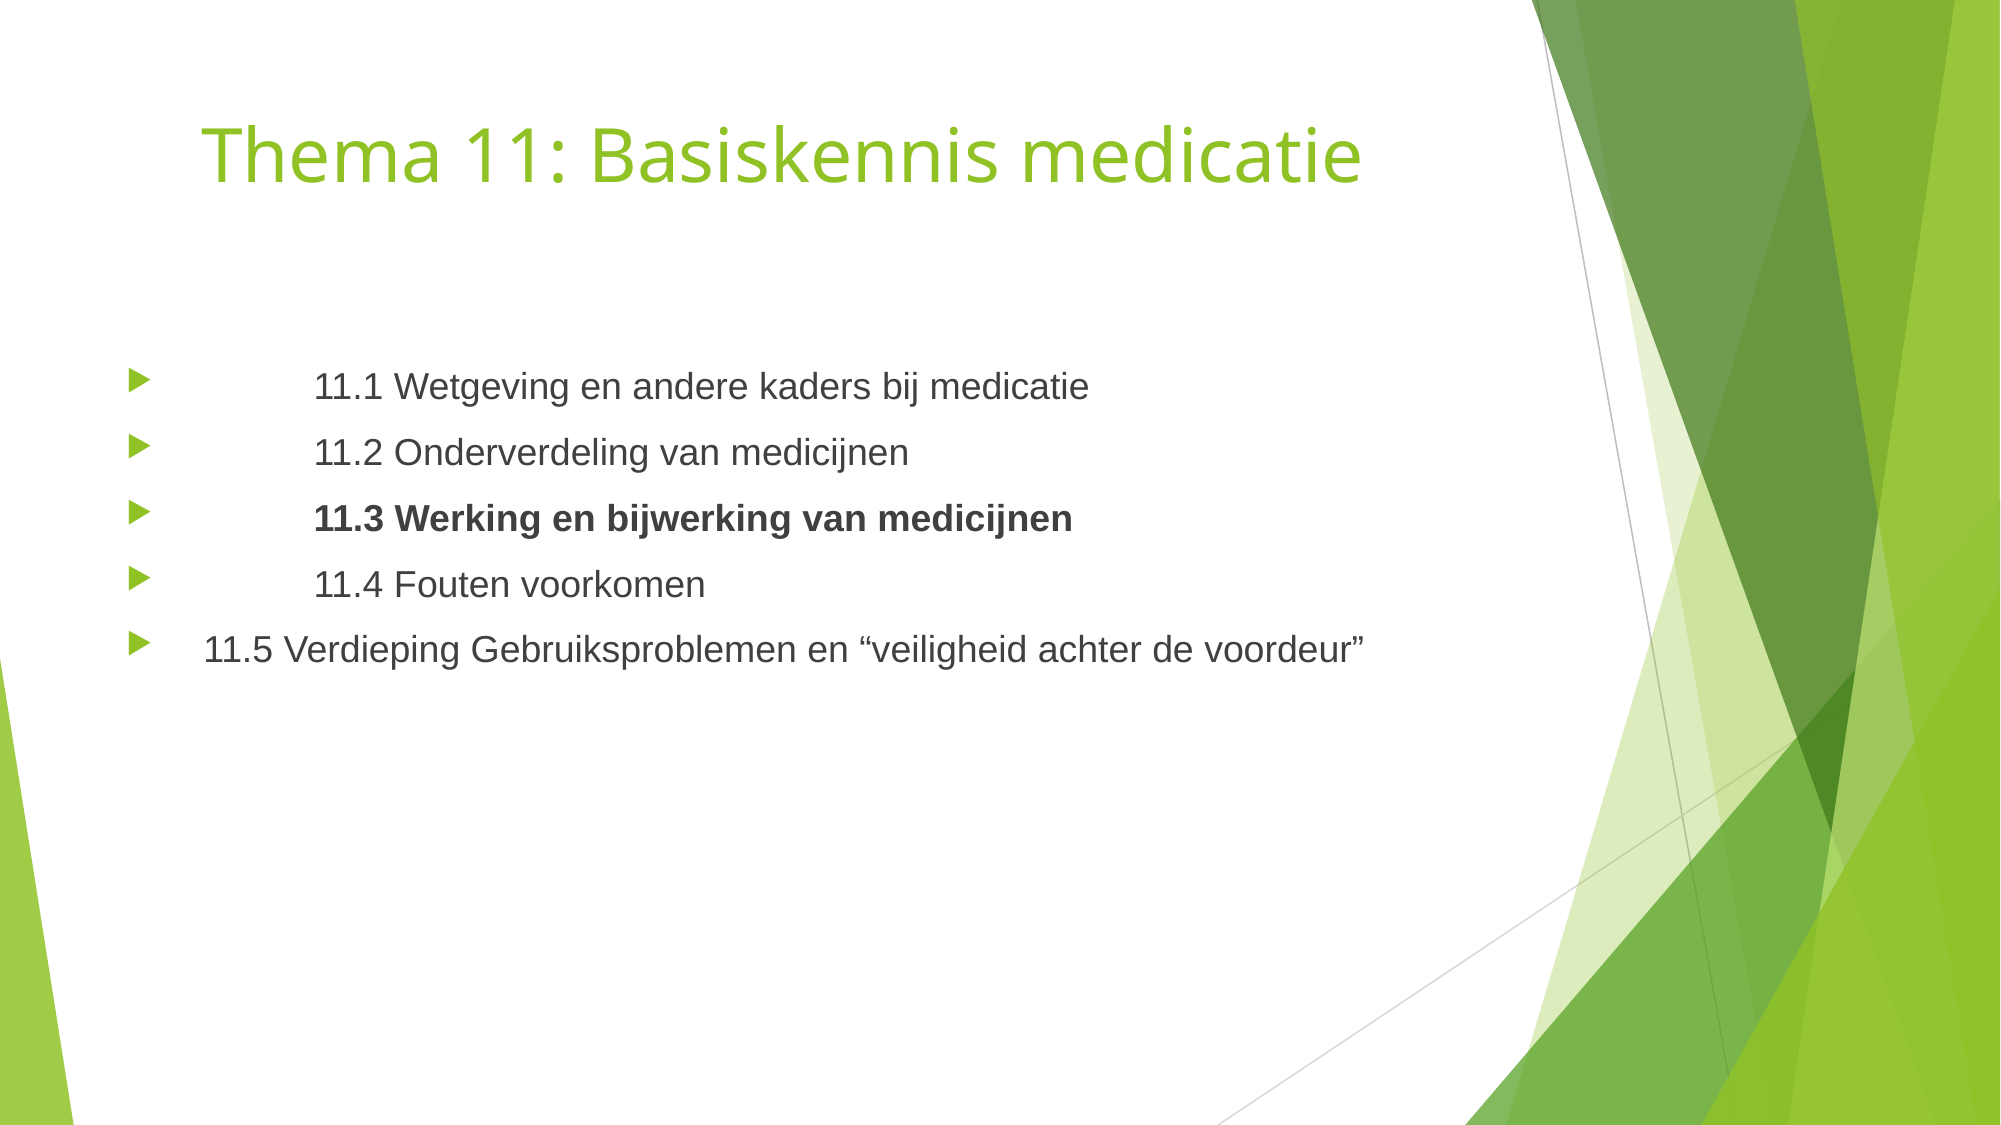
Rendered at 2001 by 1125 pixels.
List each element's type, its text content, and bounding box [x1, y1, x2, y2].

title Thema 11: Basiskennis medicatie [111, 99, 1522, 317]
list 11.1 Wetgeving en andere kaders bij medicatie 11.2 Onderverdeling van medicijnen 11.3 Werking en bijwerking van medicijnen 11.4 Fouten voorkomen 11.5 Verdieping Gebruiksproblemen en “veiligheid achter de voordeur” [111, 354, 1522, 992]
